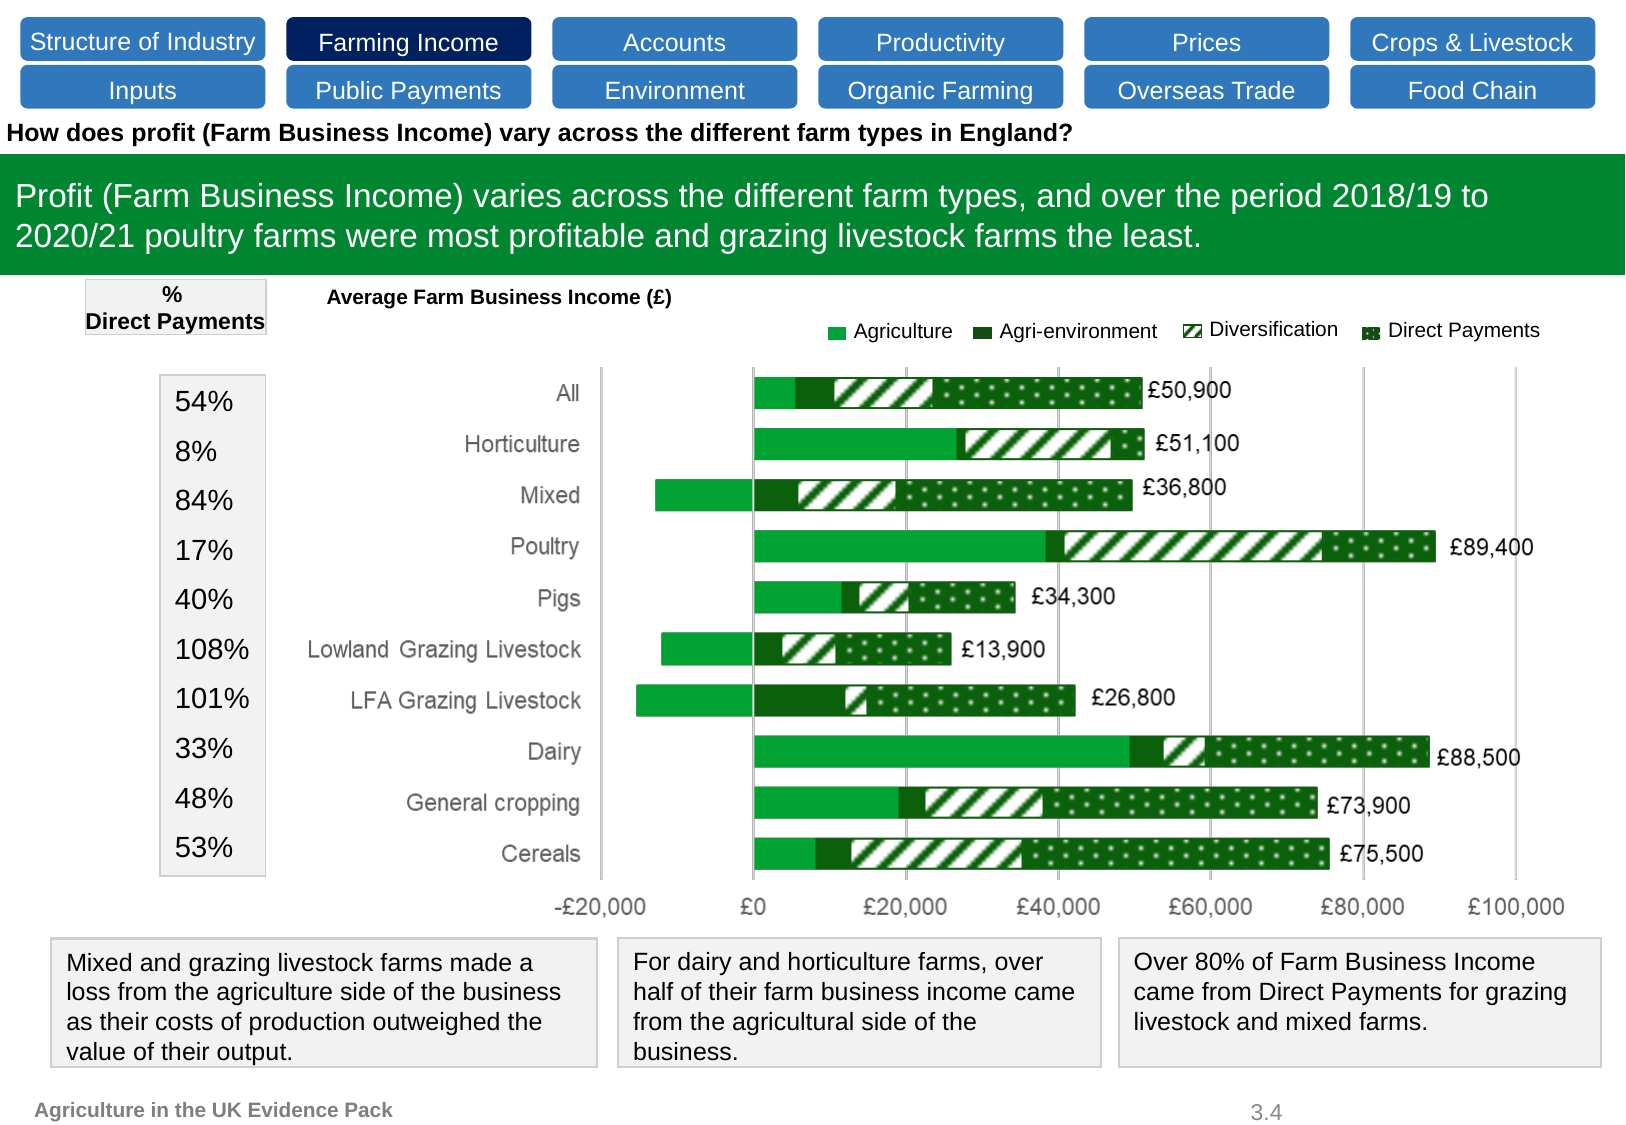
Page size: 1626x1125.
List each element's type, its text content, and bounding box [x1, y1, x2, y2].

text_box Farming Income [286, 17, 532, 61]
text_box % Direct Payments [85, 280, 266, 335]
text_box [973, 327, 992, 339]
text_box 3.4 [1235, 1081, 1602, 1125]
text_box [828, 327, 846, 340]
text_box [1362, 327, 1380, 340]
text_box Agriculture in the UK Evidence Pack [34, 1097, 393, 1122]
text_box Over 80% of Farm Business Income came from Direct Payments for grazing livestock and mixed farms. [1118, 938, 1602, 1068]
text_box Direct Payments [1388, 317, 1540, 342]
text_box Average Farm Business Income (£) [327, 283, 672, 308]
text_box Environment [552, 64, 798, 109]
text_box Prices [1084, 17, 1330, 61]
text_box Organic Farming [818, 64, 1064, 109]
text_box Diversification [1209, 316, 1338, 341]
picture [303, 361, 1605, 1047]
text_box Food Chain [1350, 64, 1596, 109]
text_box Public Payments [286, 64, 532, 109]
text_box Overseas Trade [1084, 64, 1330, 109]
text_box Profit (Farm Business Income) varies across the different farm types, and over the period 2018/19 to 2020/21 poultry farms were most profitable and grazing livestock farms the least. [0, 154, 1625, 275]
text_box Productivity [818, 17, 1064, 61]
text_box [1183, 325, 1201, 338]
text_box Agriculture [854, 318, 953, 343]
text_box Inputs [20, 64, 266, 109]
text_box How does profit (Farm Business Income) vary across the different farm types in England? [0, 108, 1093, 154]
text_box Agri-environment [1000, 318, 1157, 343]
text_box Structure of Industry [20, 17, 266, 61]
text_box Accounts [552, 17, 798, 61]
text_box Crops & Livestock [1350, 17, 1596, 61]
text_box Mixed and grazing livestock farms made a loss from the agriculture side of the business as their costs of production outweighed the value of their output. [51, 938, 597, 1068]
text_box For dairy and horticulture farms, over half of their farm business income came from the agricultural side of the business. [618, 938, 1101, 1068]
text_box 54% 8% 84% 17% 40% 108% 101% 33% 48% 53% [159, 375, 266, 877]
